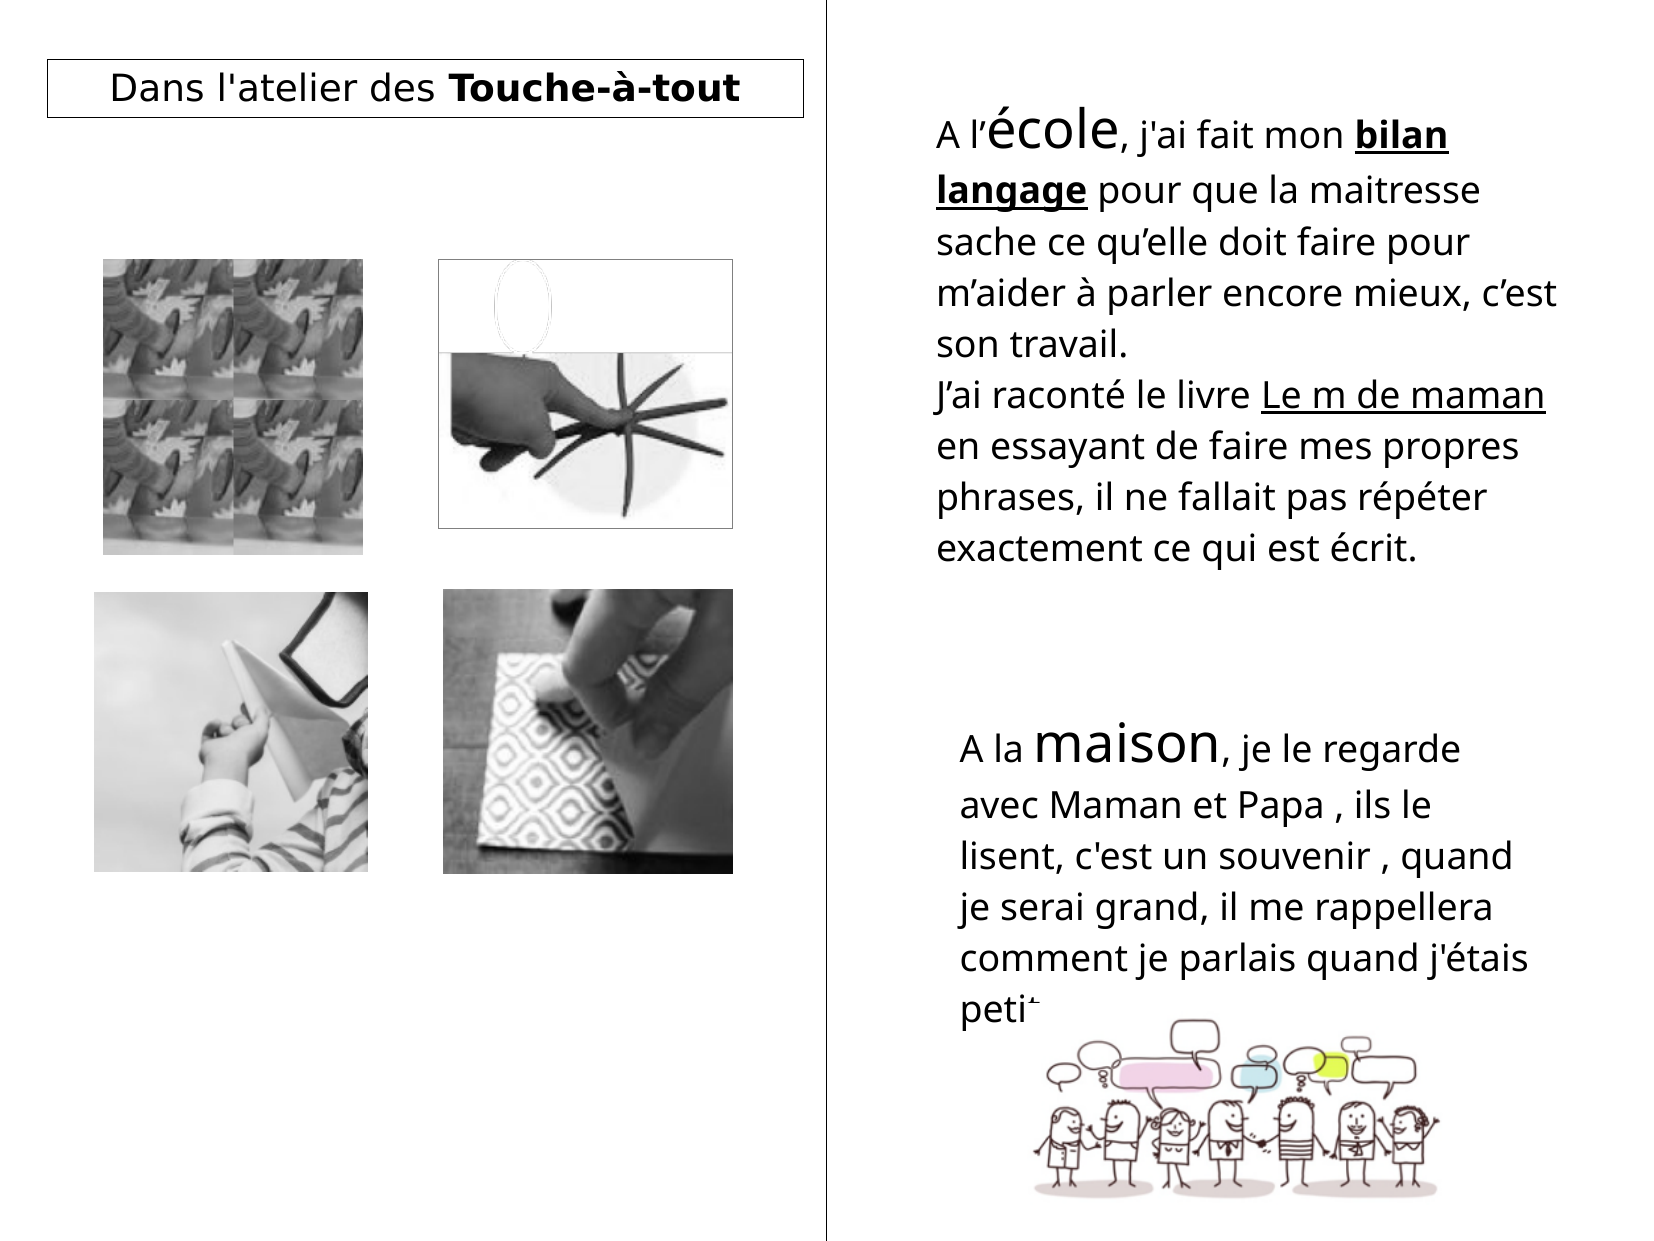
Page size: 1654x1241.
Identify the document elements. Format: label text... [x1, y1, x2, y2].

picture [94, 592, 368, 872]
text_box A l’école, j'ai fait mon bilan langage pour que la maitresse sache ce qu’elle doit faire pour m’aider à parler encore mieux, c’est son travail. J’ai raconté le livre Le m de maman en essayant de faire mes propres phrases, il ne fallait pas répéter exactement ce qui est écrit. [885, 82, 1583, 620]
text_box A la maison, je le regarde avec Maman et Papa , ils le lisent, c'est un souvenir , quand je serai grand, il me rappellera comment je parlais quand j'étais petit. [909, 696, 1548, 984]
picture [443, 589, 733, 875]
picture [1027, 1003, 1444, 1205]
picture [438, 259, 733, 529]
text_box Dans l'atelier des Touche-à-tout [47, 59, 804, 118]
picture [103, 259, 363, 555]
